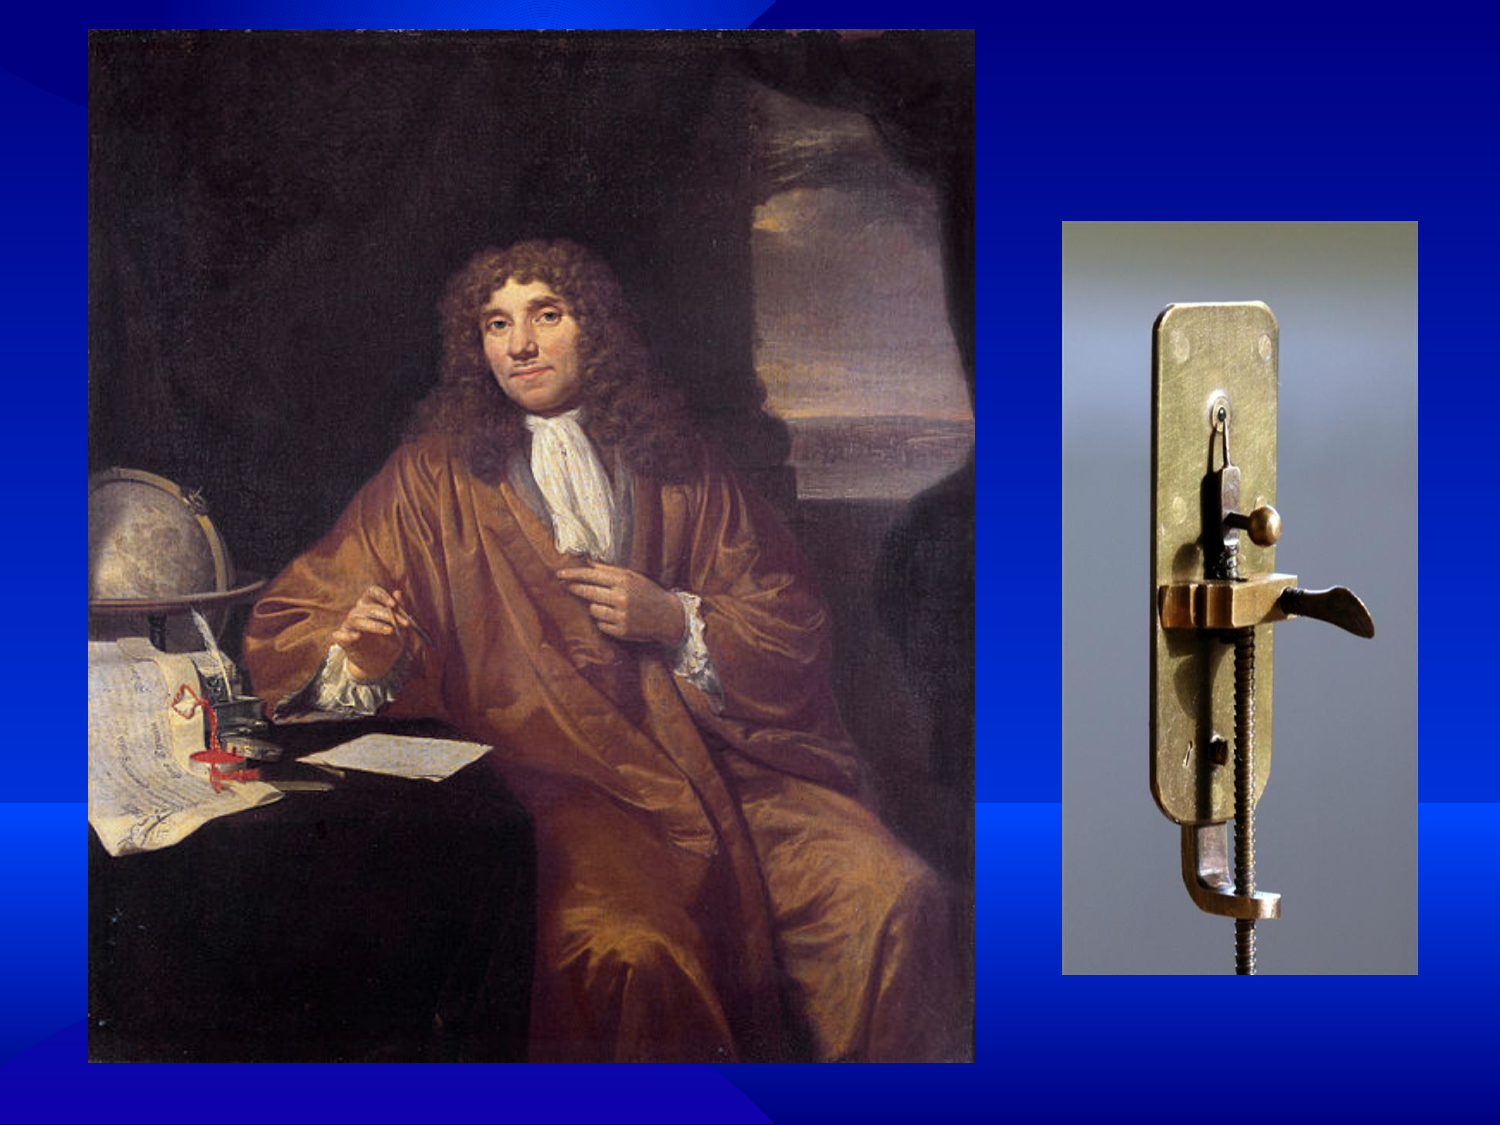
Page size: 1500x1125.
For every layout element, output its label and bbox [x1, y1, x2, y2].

picture [1062, 221, 1418, 975]
picture [88, 29, 975, 1063]
